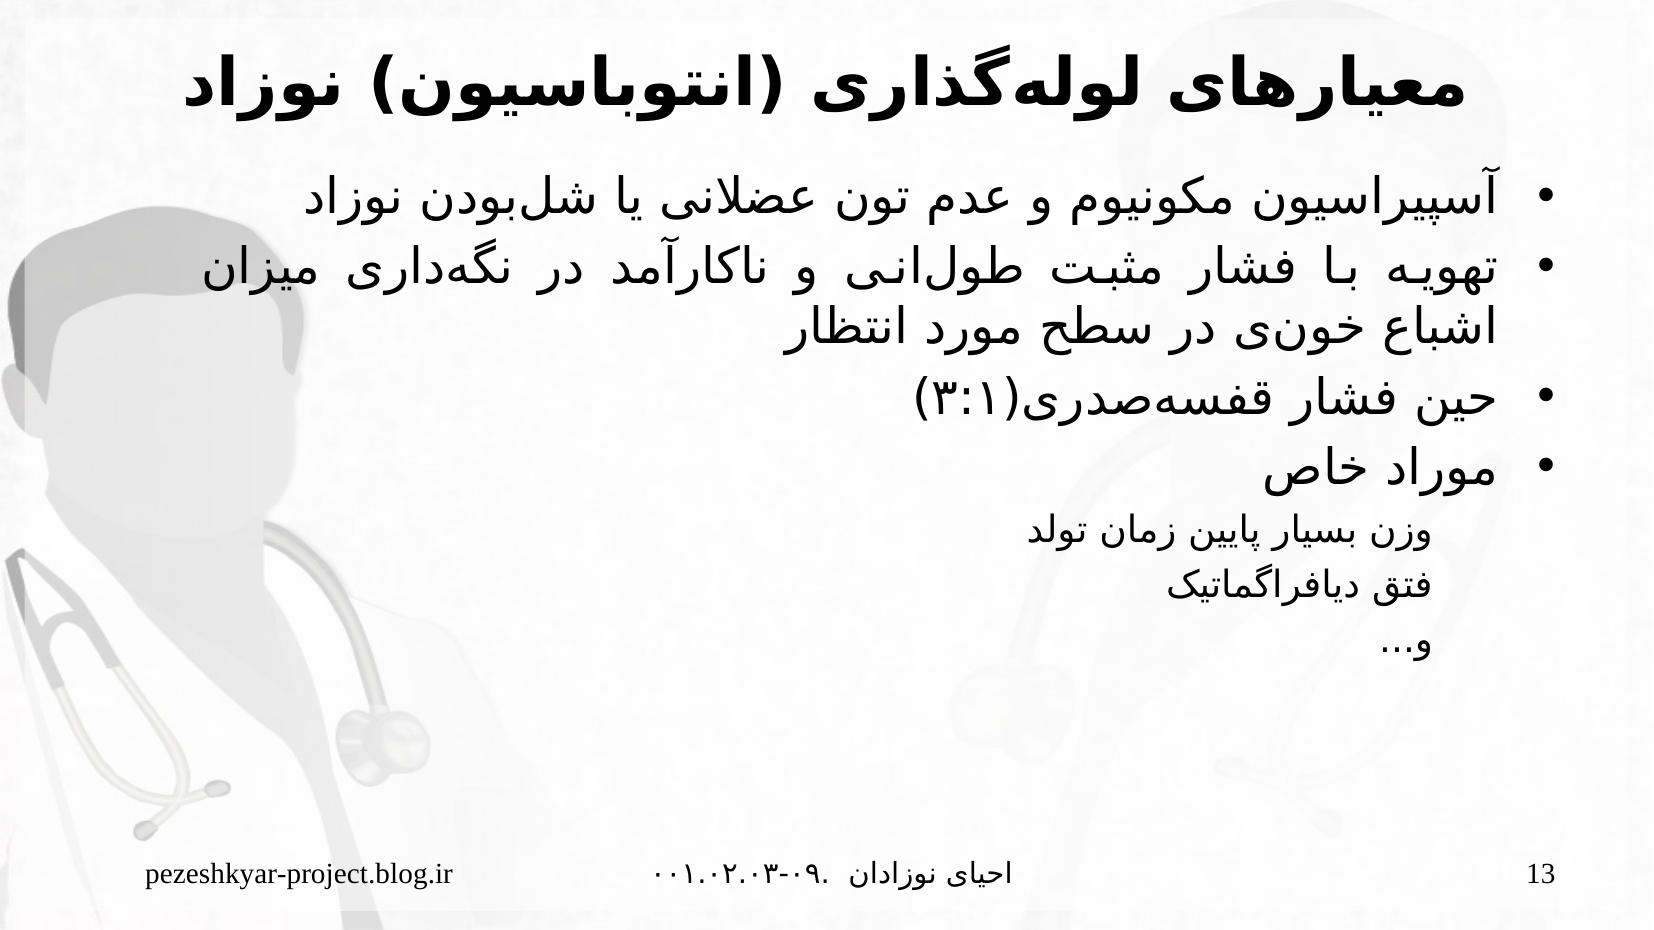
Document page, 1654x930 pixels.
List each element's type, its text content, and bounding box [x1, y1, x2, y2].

list آسپیراسیون مکونیوم و عدم تون عضلانی یا شل‌بودن نوزاد تهویه با فشار مثبت طول‌انی و ناکارآمد در نگه‌داری میزان اشباع خون‌ی در سطح مورد انتظار حین فشار قفسه‌صدری(۳:۱) موراد خاص وزن بسیار پایین زمان تولد فتق دیافراگماتیک و... [177, 156, 1570, 844]
picture [0, 0, 1654, 930]
title معیارهای لوله‌گذاری (انتوباسیون) نوزاد [82, 31, 1570, 127]
